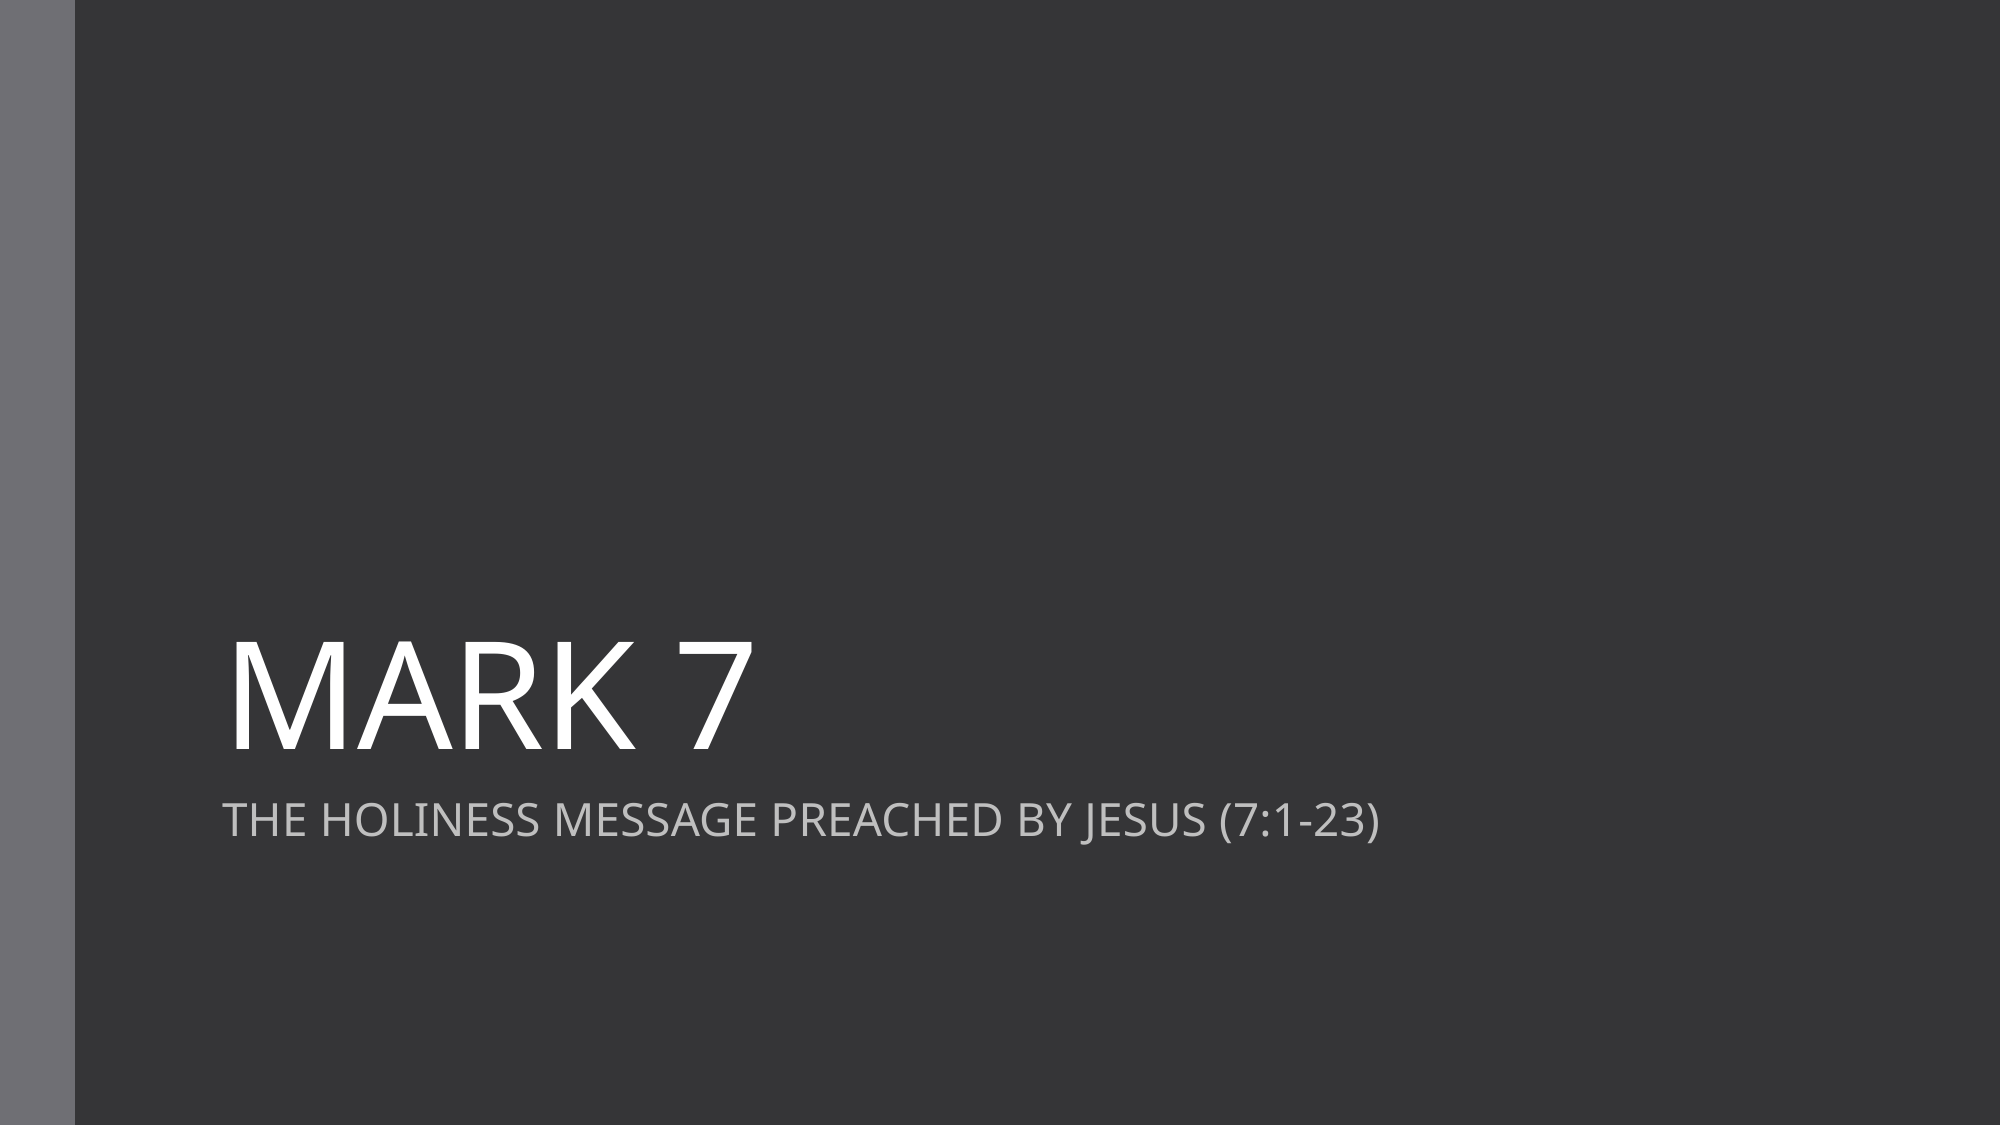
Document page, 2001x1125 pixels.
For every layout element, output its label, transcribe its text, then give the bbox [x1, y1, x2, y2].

title MARK 7 [206, 124, 1752, 787]
subtitle THE HOLINESS MESSAGE PREACHED BY JESUS (7:1-23) [206, 787, 1752, 1066]
